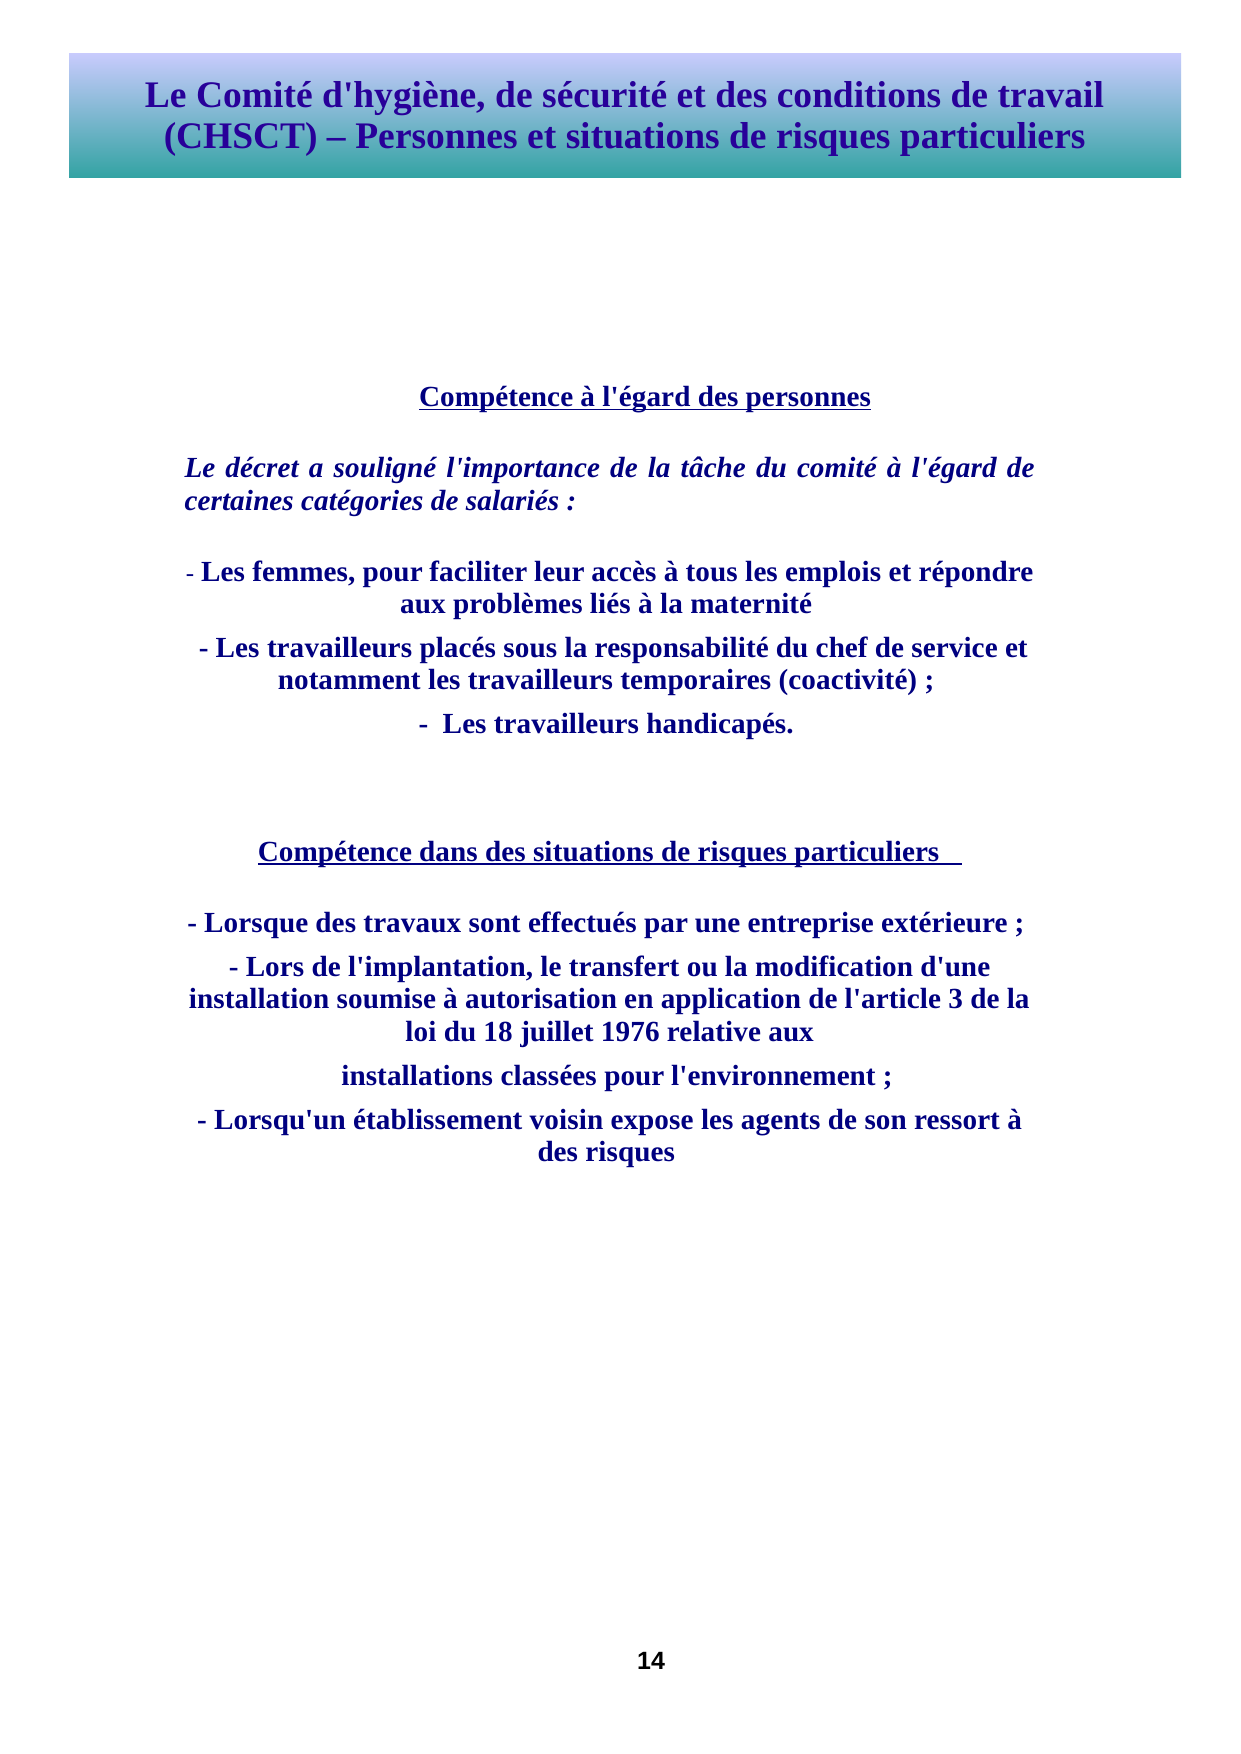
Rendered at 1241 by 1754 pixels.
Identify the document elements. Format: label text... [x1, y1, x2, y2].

text_box 14 [622, 1639, 685, 1683]
picture [59, 59, 1182, 1695]
title Le Comité d'hygiène, de sécurité et des conditions de travail (CHSCT) – Personnes et situations de risques particuliers [69, 53, 1182, 178]
list Compétence à l'égard des personnes Le décret a souligné l'importance de la tâche du comité à l'égard de certaines catégories de salariés : - Les femmes, pour faciliter leur accès à tous les emplois et répondre aux problèmes liés à la maternité - Les travailleurs placés sous la responsabilité du chef de service et notamment les travailleurs temporaires (coactivité) ; - Les travailleurs handicapés. Compétence dans des situations de risques particuliers - Lorsque des travaux sont effectués par une entreprise extérieure ; - Lors de l'implantation, le transfert ou la modification d'une installation soumise à autorisation en application de l'article 3 de la loi du 18 juillet 1976 relative aux installations classées pour l'environnement ; - Lorsqu'un établissement voisin expose les agents de son ressort à des risques [184, 243, 1036, 1423]
